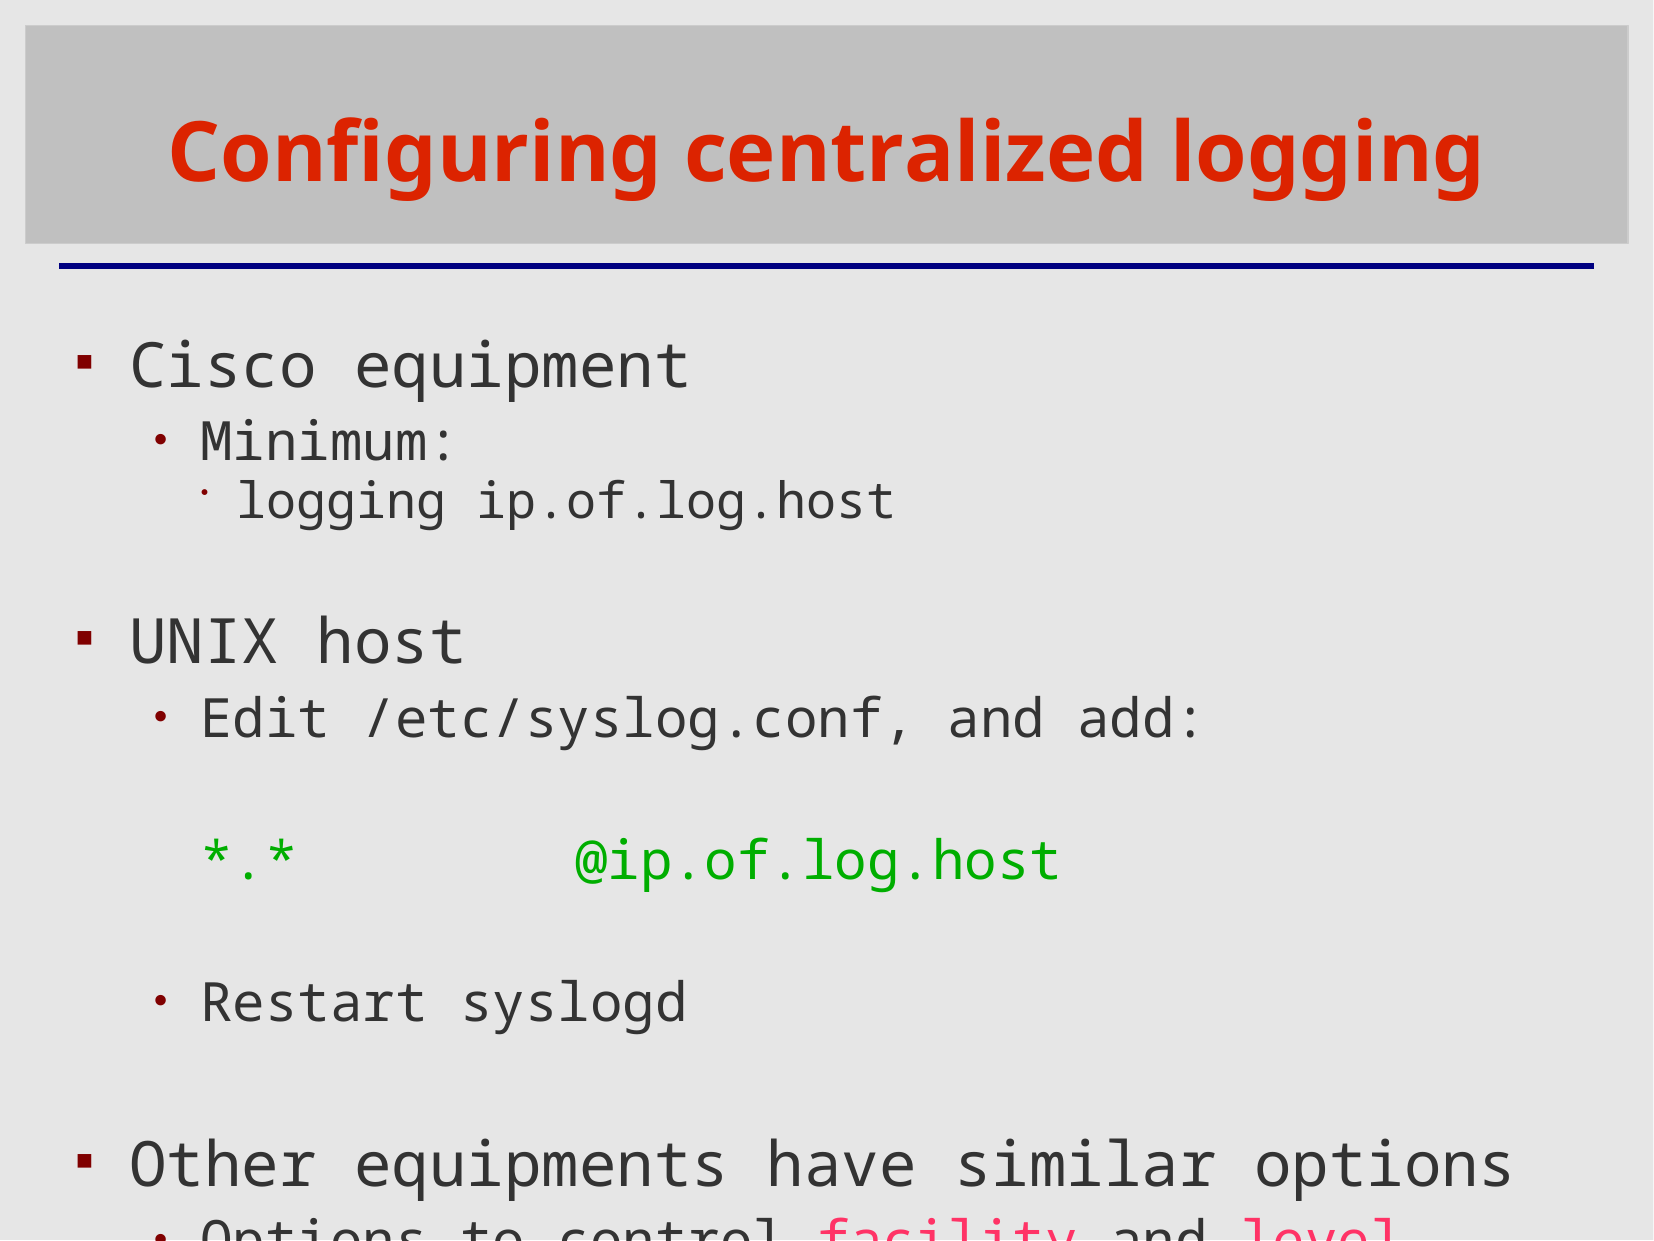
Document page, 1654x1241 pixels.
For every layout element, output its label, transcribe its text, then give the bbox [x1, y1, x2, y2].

list Cisco equipment Minimum: logging ip.of.log.host UNIX host Edit /etc/syslog.conf, and add: *.* @ip.of.log.host Restart syslogd Other equipments have similar options Options to control facility and level [59, 322, 1594, 1132]
title Configuring centralized logging [121, 46, 1534, 253]
